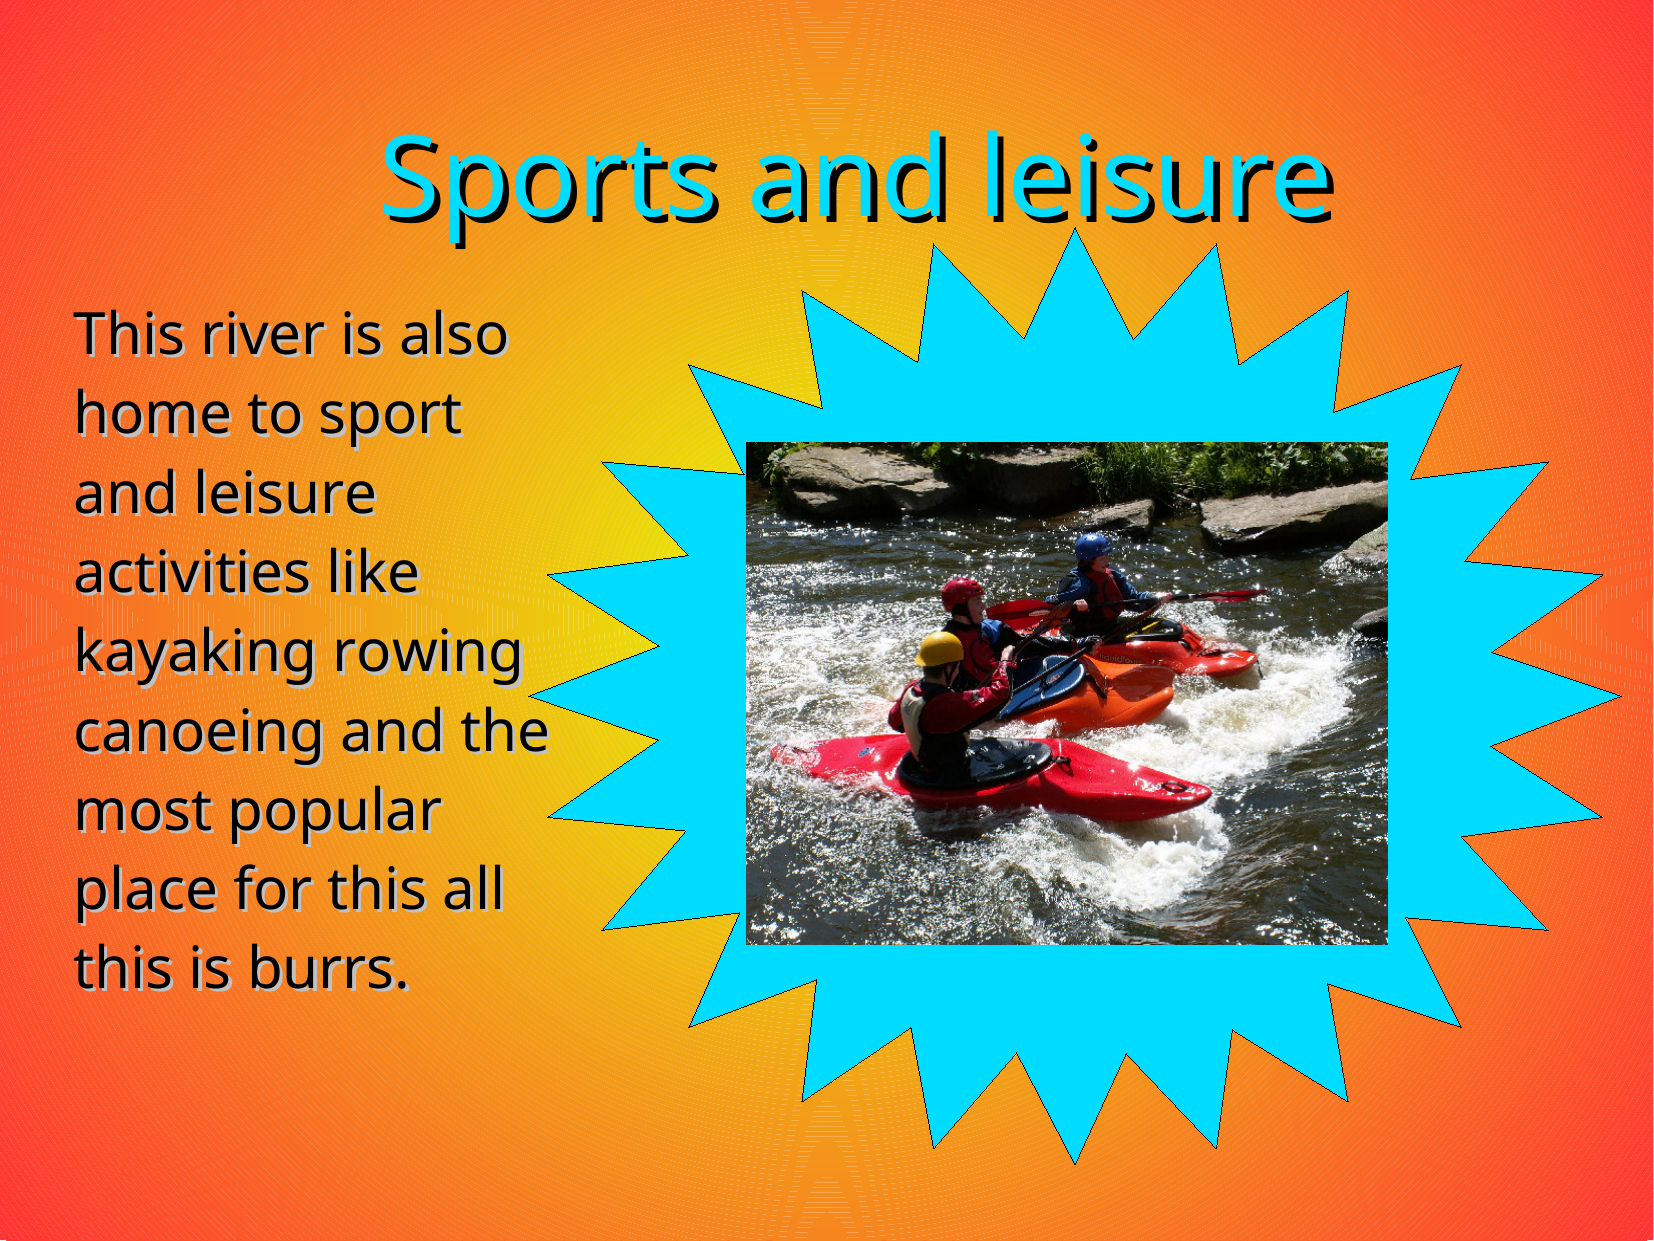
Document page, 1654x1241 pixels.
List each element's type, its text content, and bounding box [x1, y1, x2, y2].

picture [746, 442, 1388, 945]
text_box This river is also home to sport and leisure activities like kayaking rowing canoeing and the most popular place for this all this is burrs. [59, 285, 591, 1034]
text_box [528, 227, 1622, 1165]
text_box Sports and leisure [265, 88, 1447, 261]
